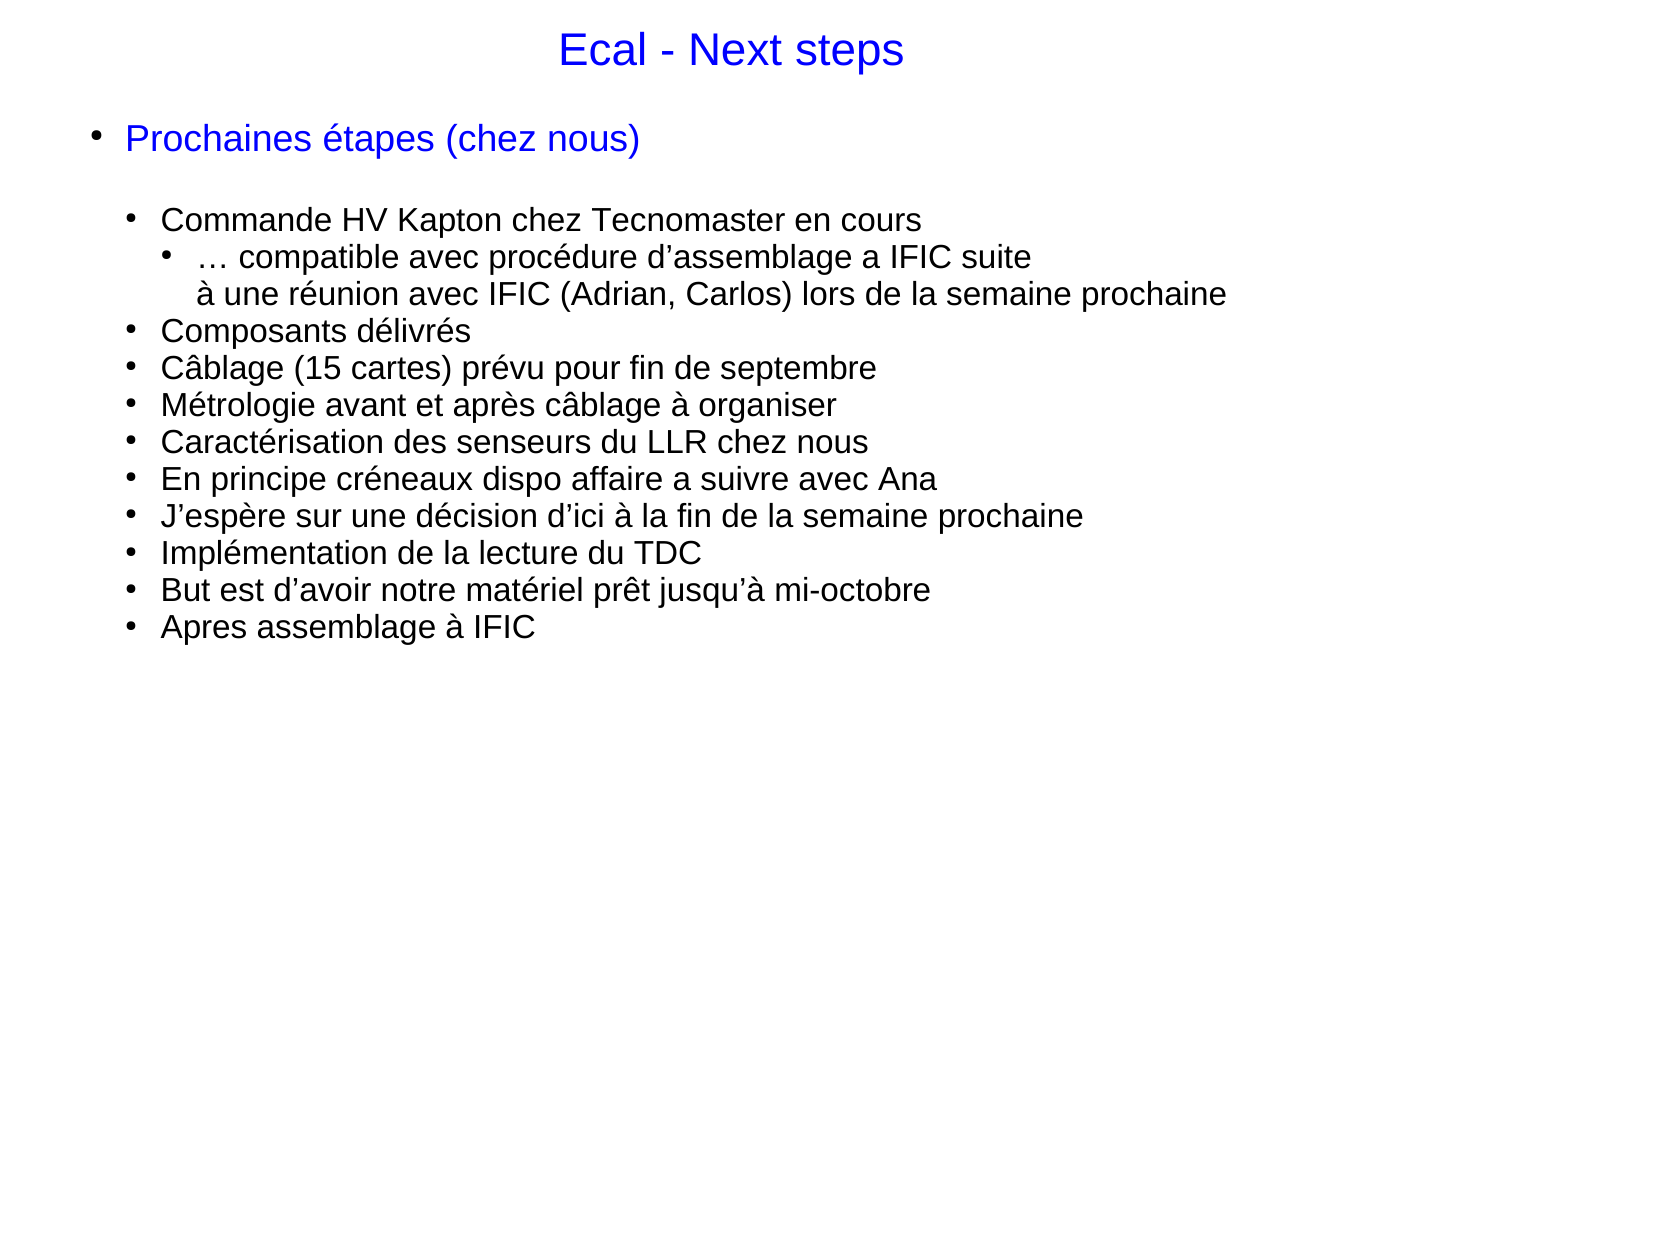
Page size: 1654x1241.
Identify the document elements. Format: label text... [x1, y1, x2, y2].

text_box Prochaines étapes (chez nous) Commande HV Kapton chez Tecnomaster en cours … compatible avec procédure d’assemblage a IFIC suite à une réunion avec IFIC (Adrian, Carlos) lors de la semaine prochaine Composants délivrés Câblage (15 cartes) prévu pour fin de septembre Métrologie avant et après câblage à organiser Caractérisation des senseurs du LLR chez nous En principe créneaux dispo affaire a suivre avec Ana J’espère sur une décision d’ici à la fin de la semaine prochaine Implémentation de la lecture du TDC But est d’avoir notre matériel prêt jusqu’à mi-octobre Apres assemblage à IFIC [75, 70, 1654, 1149]
text_box Ecal - Next steps [543, 14, 1471, 70]
